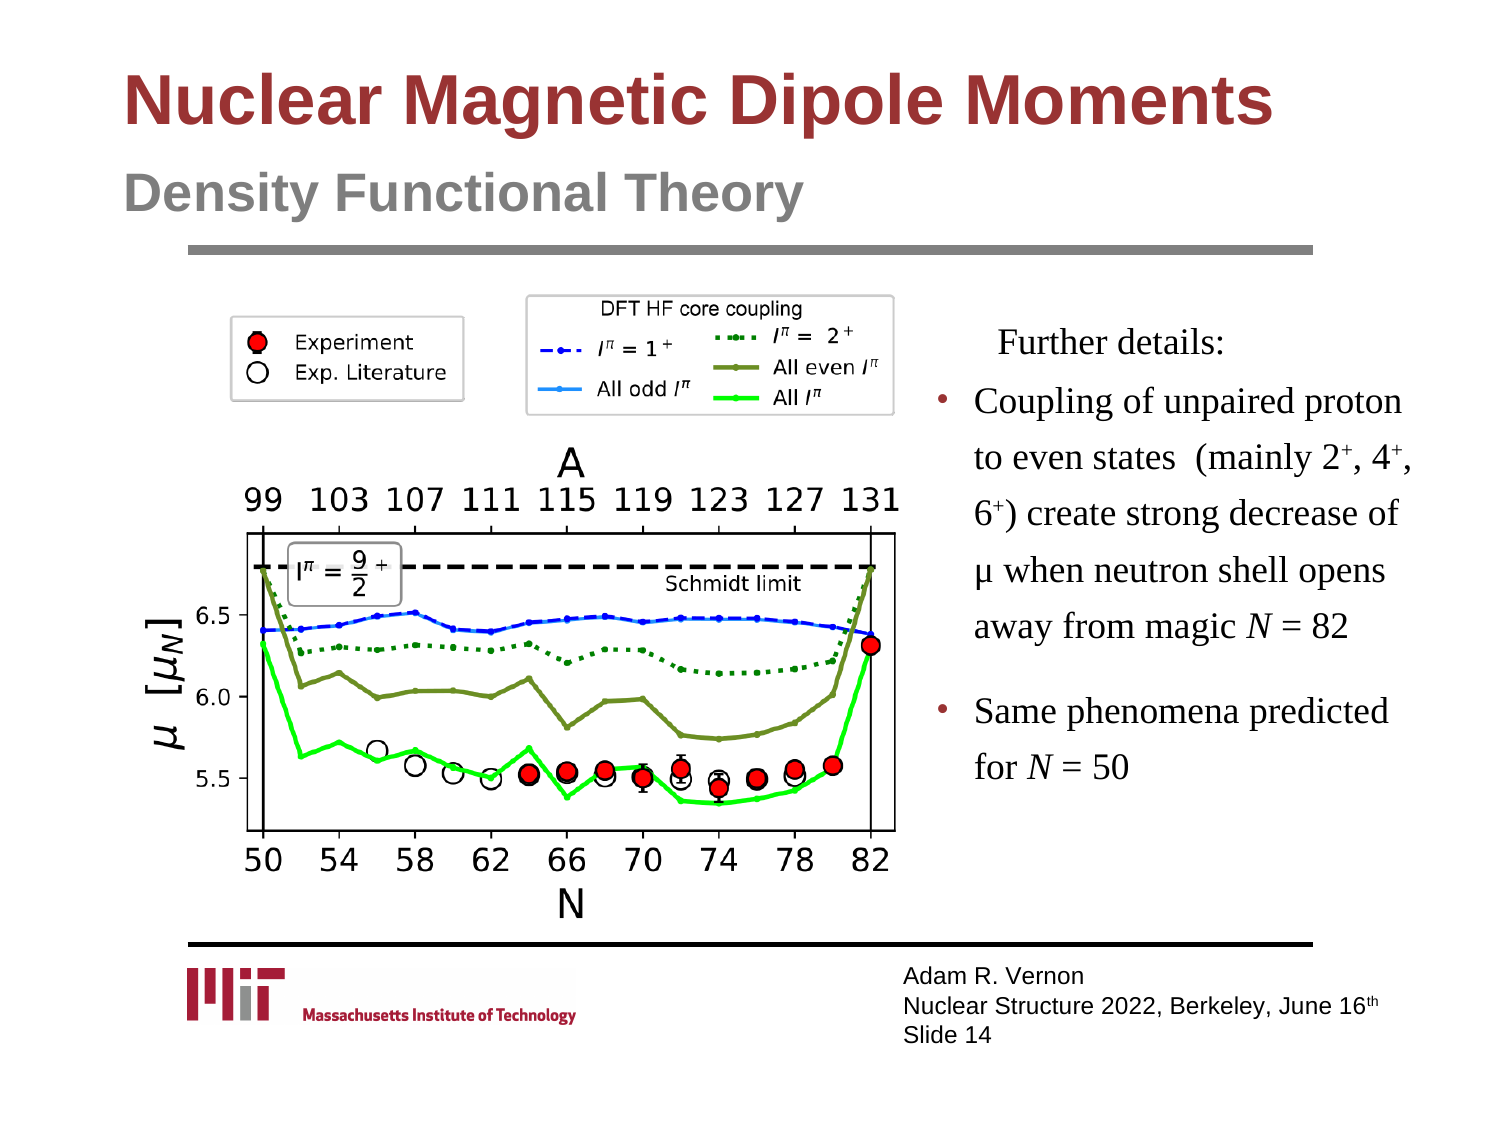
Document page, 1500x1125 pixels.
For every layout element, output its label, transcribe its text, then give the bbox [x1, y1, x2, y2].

picture [113, 271, 945, 940]
title Nuclear Magnetic Dipole Moments Density Functional Theory [108, 6, 1418, 272]
text_box Adam R. Vernon Nuclear Structure 2022, Berkeley, June 16th Slide 14 [888, 952, 1416, 1077]
list Coupling of unpaired proton to even states (mainly 2+, 4+, 6+) create strong decrease of μ when neutron shell opens away from magic N = 82 Same phenomena predicted for N = 50 [945, 271, 1441, 934]
list Further details: [944, 212, 1397, 378]
picture [187, 968, 576, 1025]
